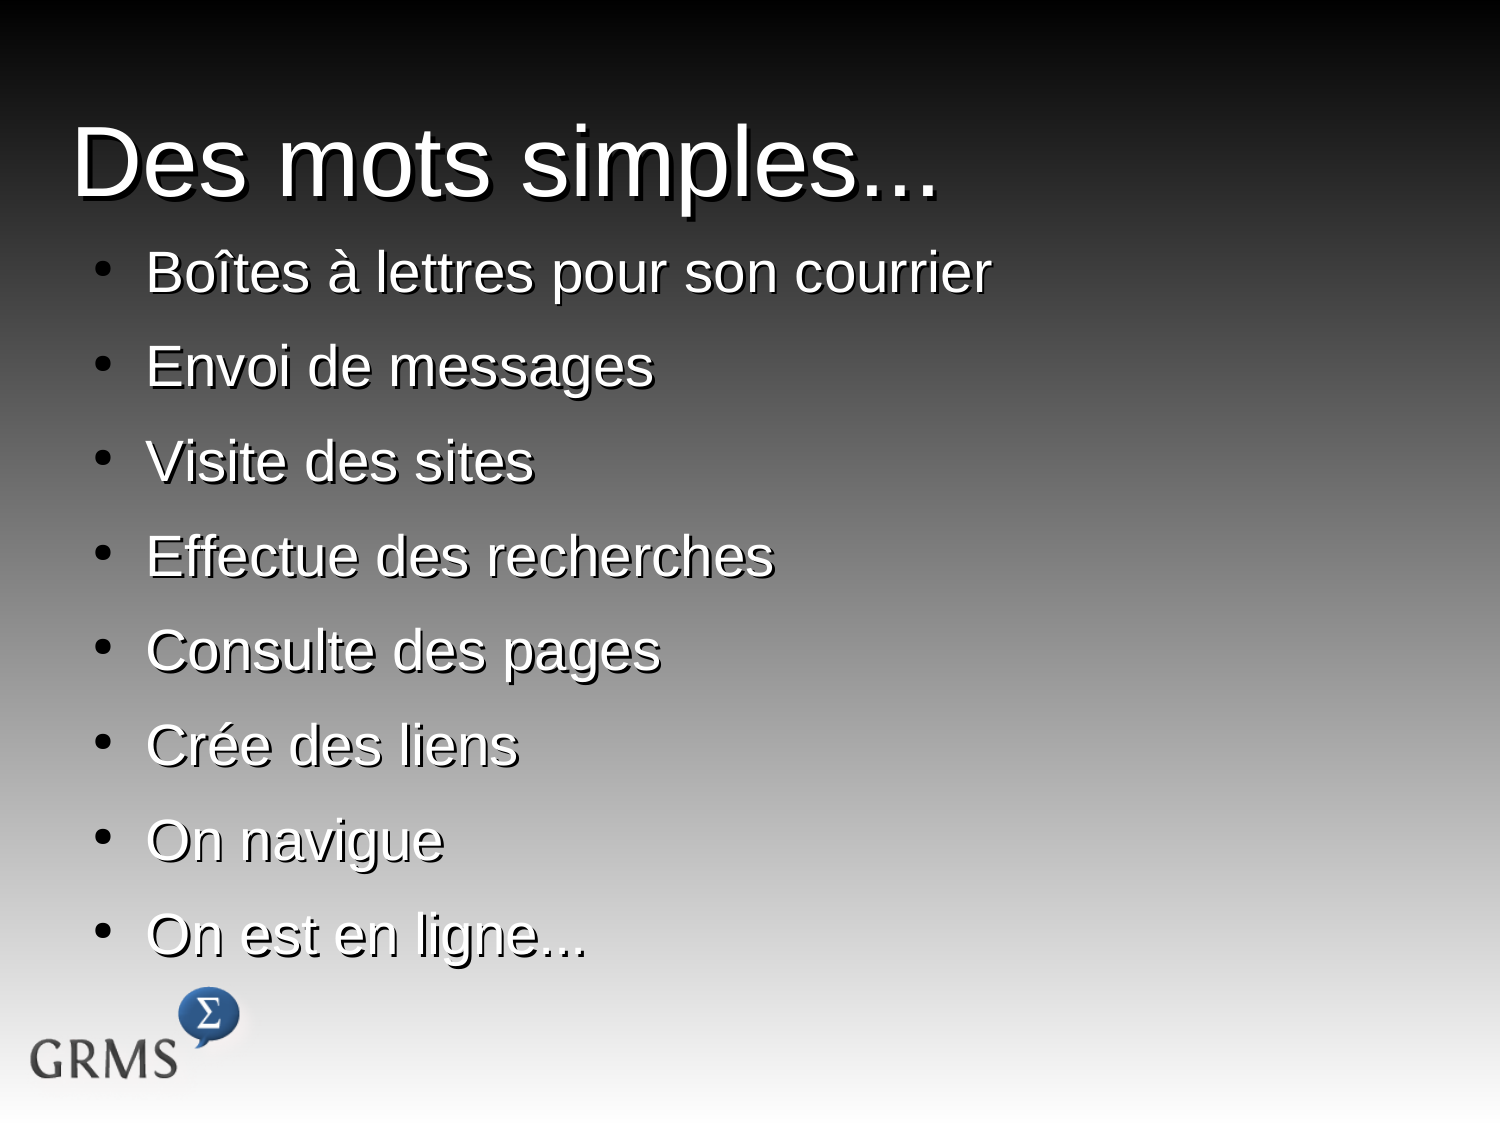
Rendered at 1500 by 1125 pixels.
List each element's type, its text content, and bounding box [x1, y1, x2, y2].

list Boîtes à lettres pour son courrier Envoi de messages Visite des sites Effectue des recherches Consulte des pages Crée des liens On navigue On est en ligne... [75, 236, 1426, 972]
title Des mots simples... [70, 59, 1441, 260]
picture [16, 974, 267, 1107]
